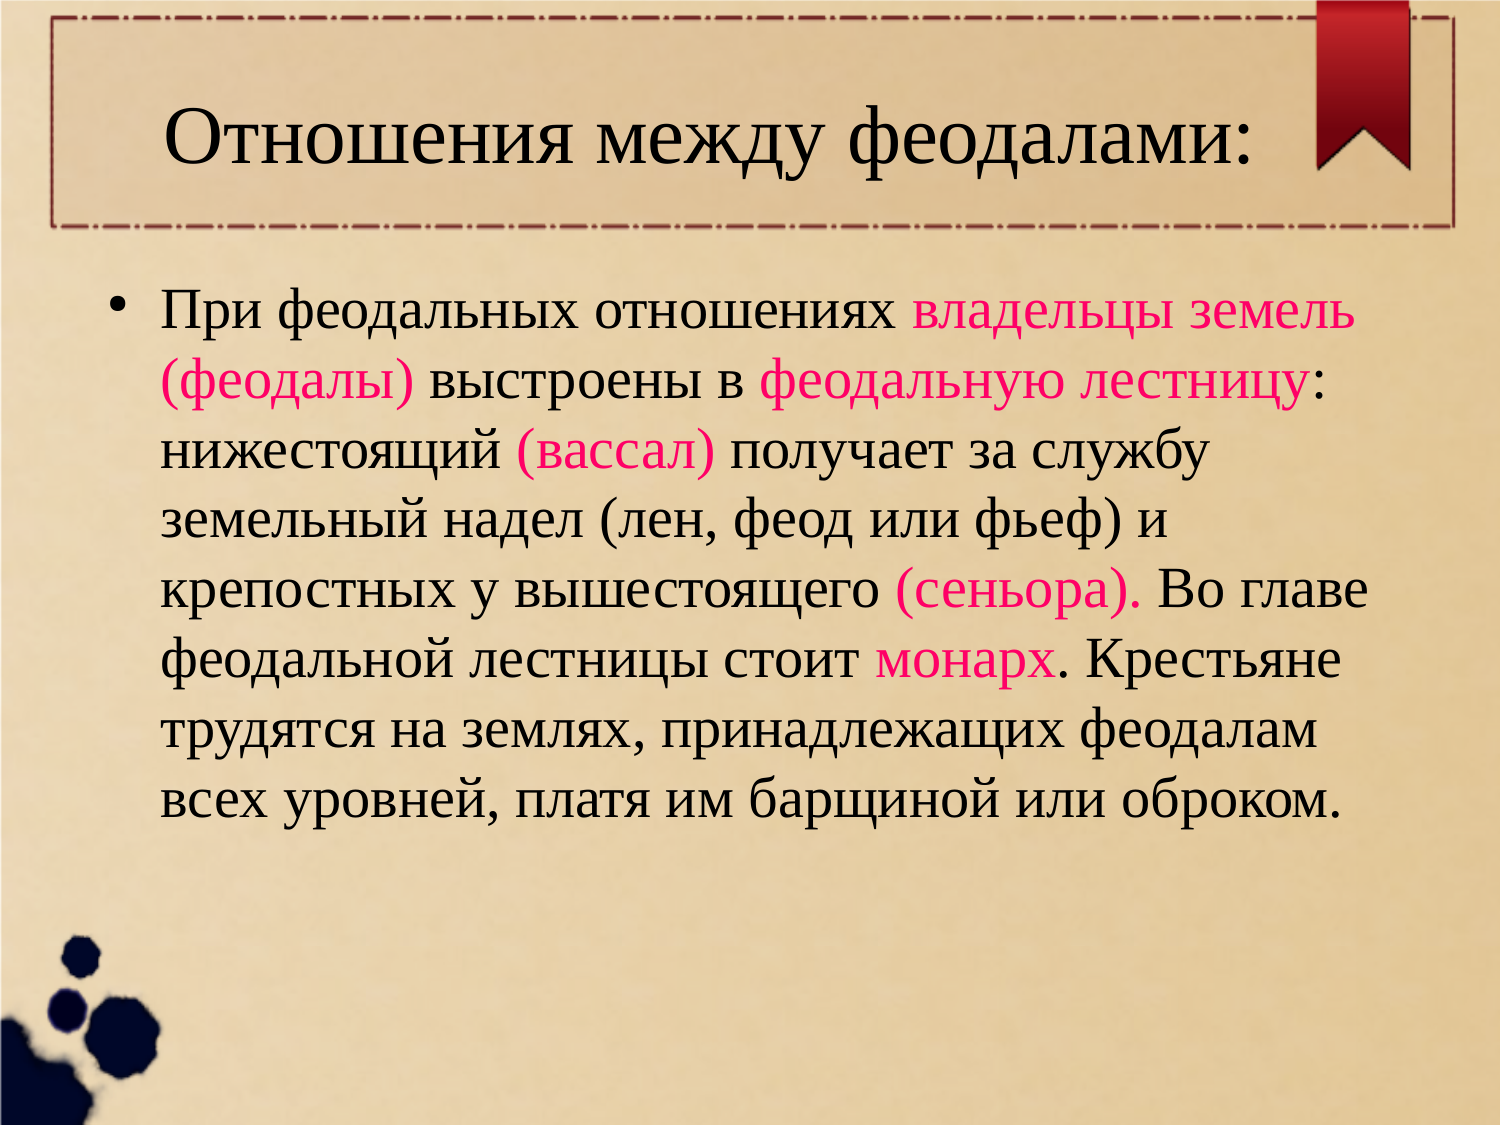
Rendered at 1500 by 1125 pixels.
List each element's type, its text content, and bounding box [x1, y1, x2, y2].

picture [0, 0, 1500, 1125]
list При феодальных отношениях владельцы земель (феодалы) выстроены в феодальную лестницу: нижестоящий (вассал) получает за службу земельный надел (лен, феод или фьеф) и крепостных у вышестоящего (сеньора). Во главе феодальной лестницы стоит монарх. Крестьяне трудятся на землях, принадлежащих феодалам всех уровней, платя им барщиной или оброком. [75, 262, 1426, 1005]
title Отношения между феодалами: [35, 36, 1386, 225]
